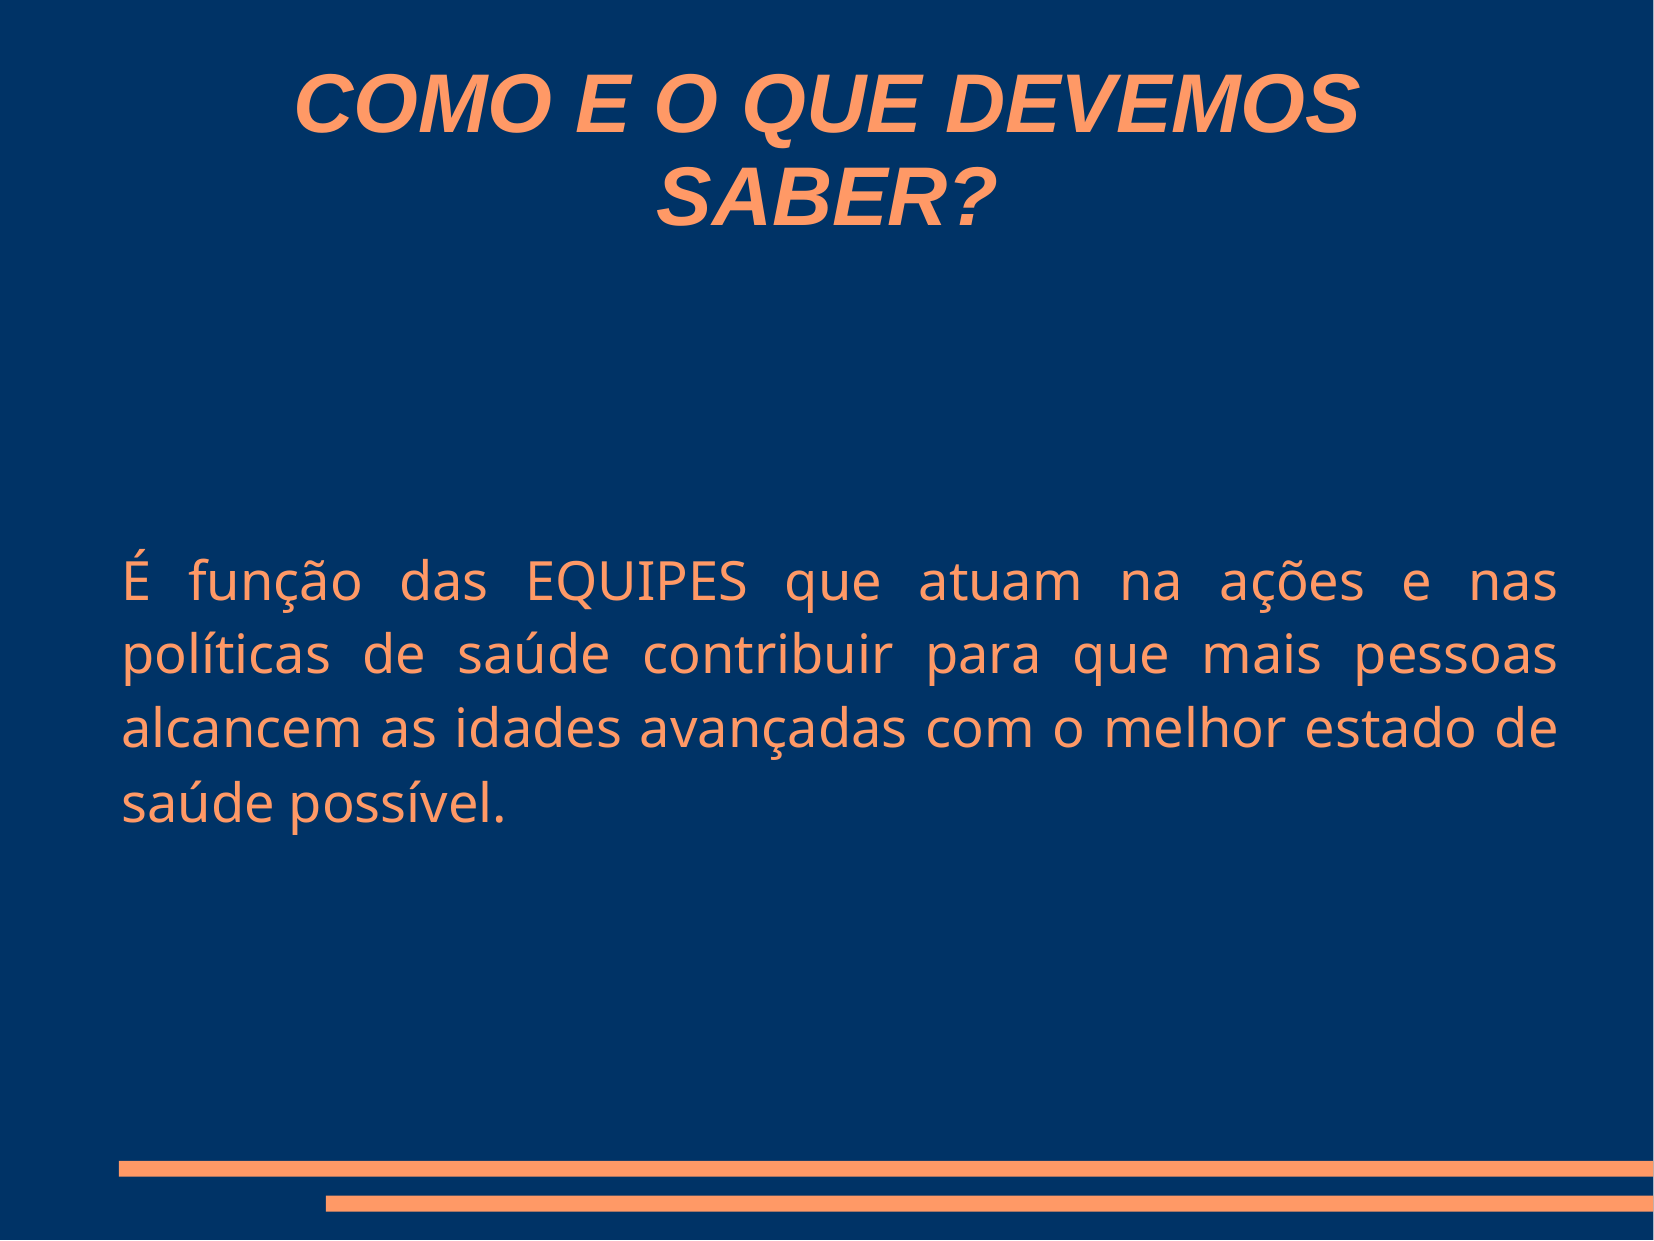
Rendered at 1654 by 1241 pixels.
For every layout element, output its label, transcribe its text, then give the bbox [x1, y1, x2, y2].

title COMO E O QUE DEVEMOS SABER? [121, 53, 1534, 246]
subtitle É função das EQUIPES que atuam na ações e nas políticas de saúde contribuir para que mais pessoas alcancem as idades avançadas com o melhor estado de saúde possível. [121, 322, 1561, 1132]
